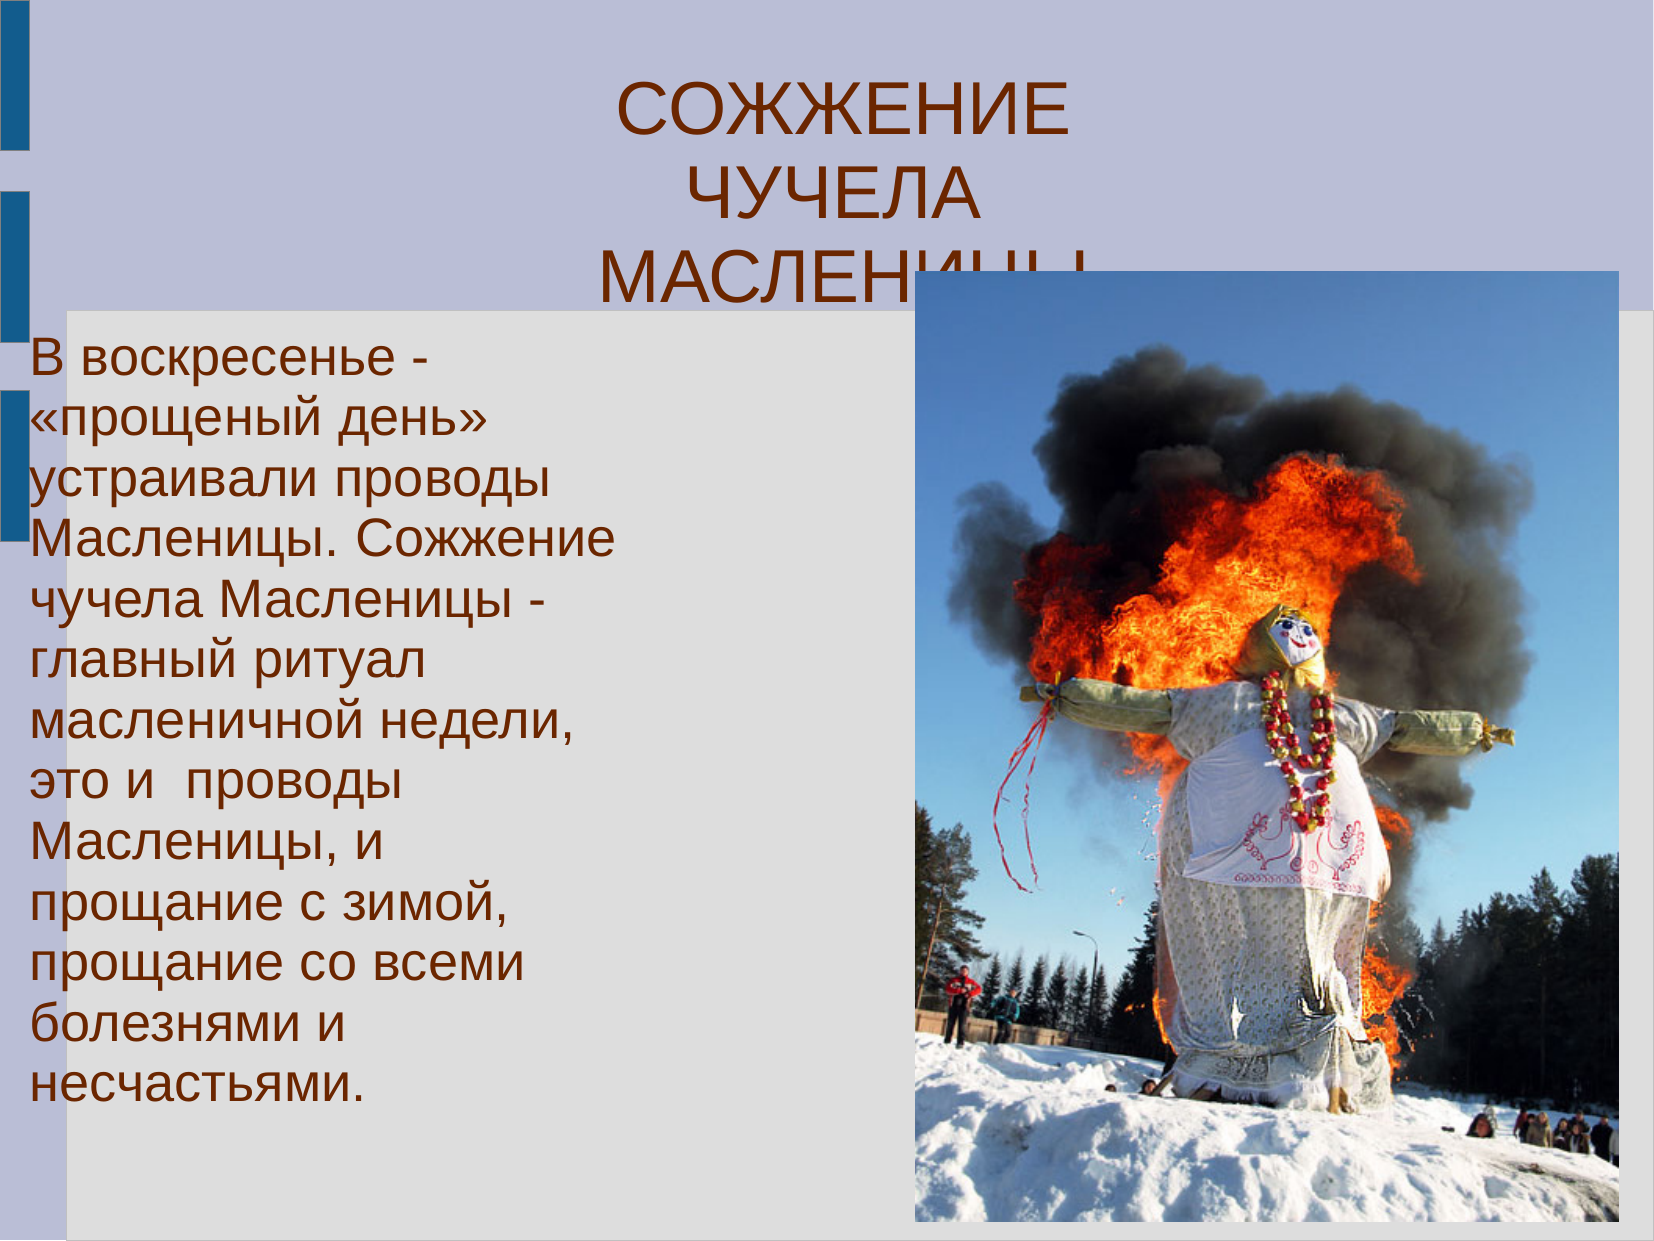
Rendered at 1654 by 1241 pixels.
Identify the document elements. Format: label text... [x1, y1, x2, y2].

text_box СОЖЖЕНИЕ ЧУЧЕЛА МАСЛЕНИЦЫ [413, 59, 1274, 296]
text_box В воскресенье - «прощеный день» устраивали проводы Масленицы. Сожжение чучела Масленицы - главный ритуал масленичной недели, это и проводы Масленицы, и прощание с зимой, прощание со всеми болезнями и несчастьями. [15, 318, 638, 1241]
picture [915, 271, 1619, 1222]
